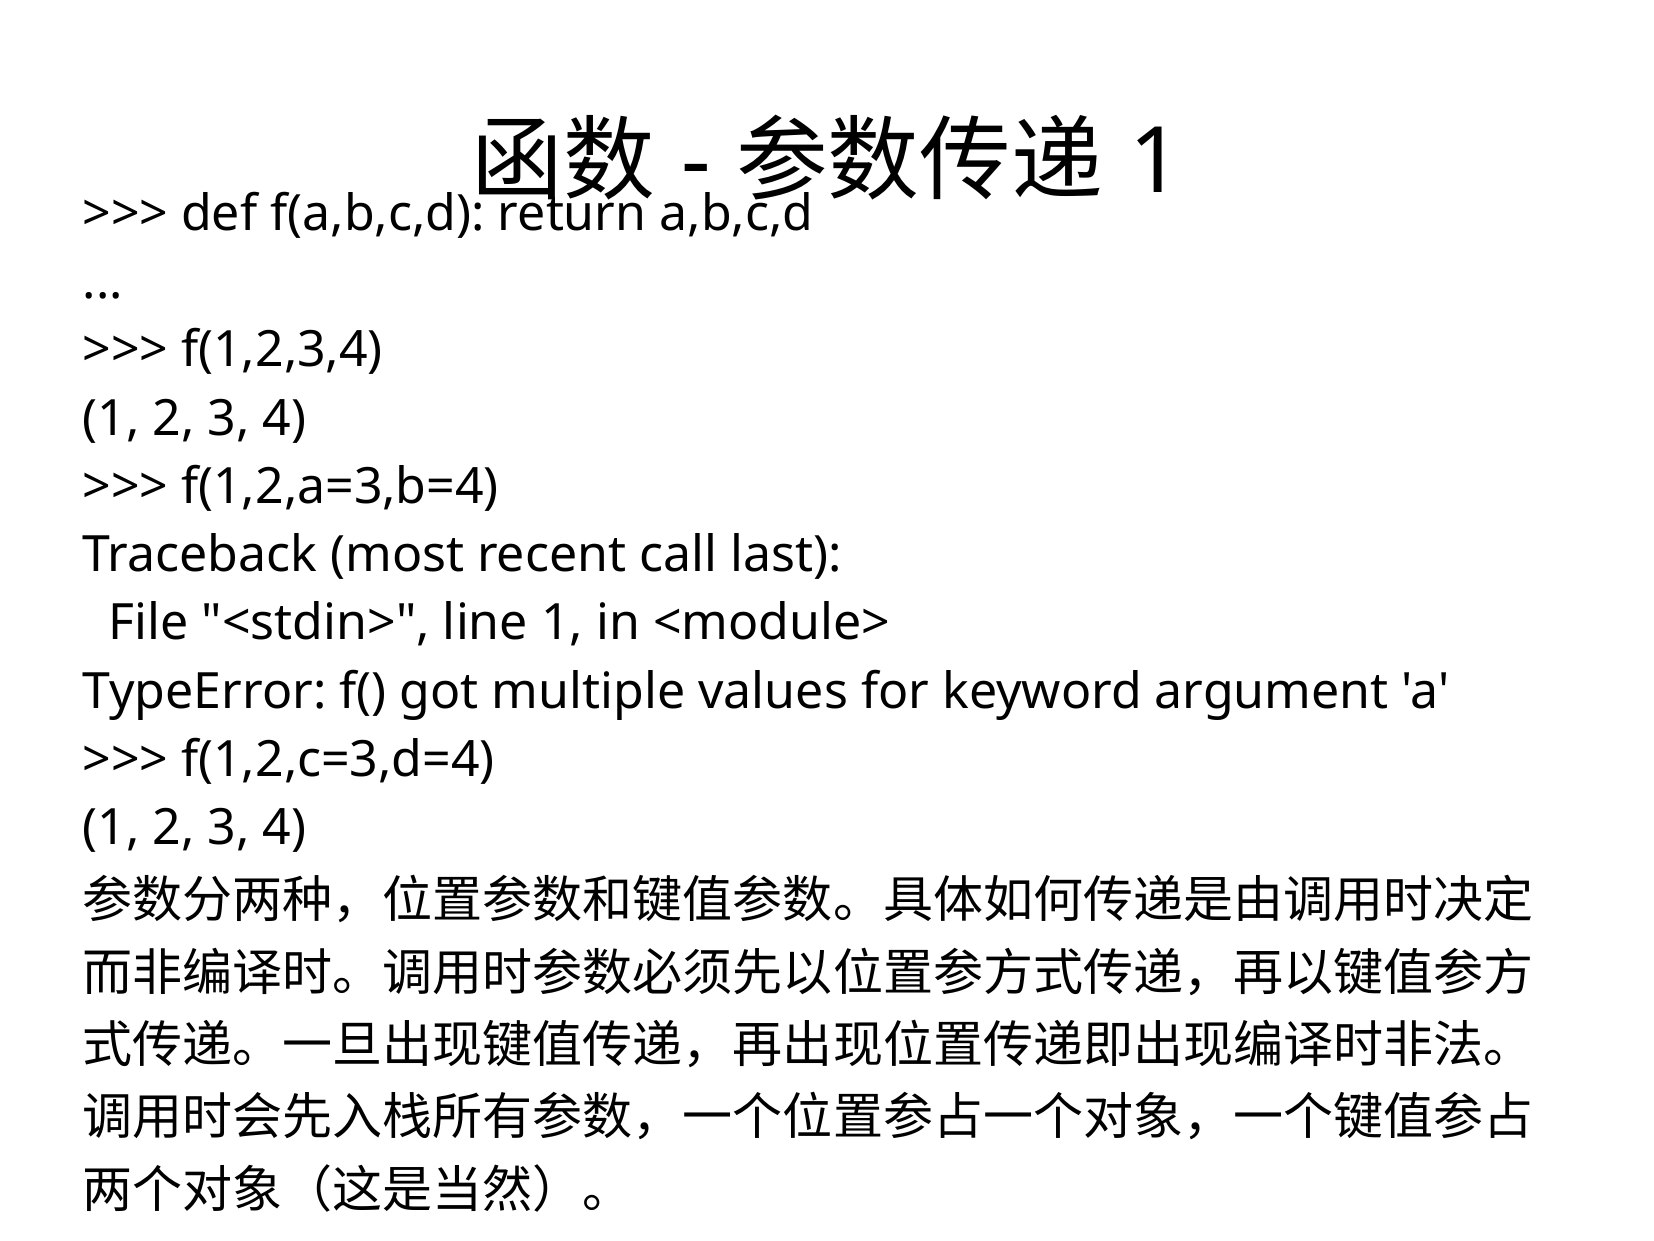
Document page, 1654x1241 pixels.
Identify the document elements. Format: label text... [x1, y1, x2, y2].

title 函数-参数传递1 [82, 56, 1571, 250]
subtitle >>> def f(a,b,c,d): return a,b,c,d ... >>> f(1,2,3,4) (1, 2, 3, 4) >>> f(1,2,a=3,b=4) Traceback (most recent call last): File "<stdin>", line 1, in <module> TypeError: f() got multiple values for keyword argument 'a' >>> f(1,2,c=3,d=4) (1, 2, 3, 4) 参数分两种，位置参数和键值参数。具体如何传递是由调用时决定而非编译时。调用时参数必须先以位置参方式传递，再以键值参方式传递。一旦出现键值传递，再出现位置传递即出现编译时非法。调用时会先入栈所有参数，一个位置参占一个对象，一个键值参占两个对象（这是当然）。 [82, 297, 1571, 1102]
